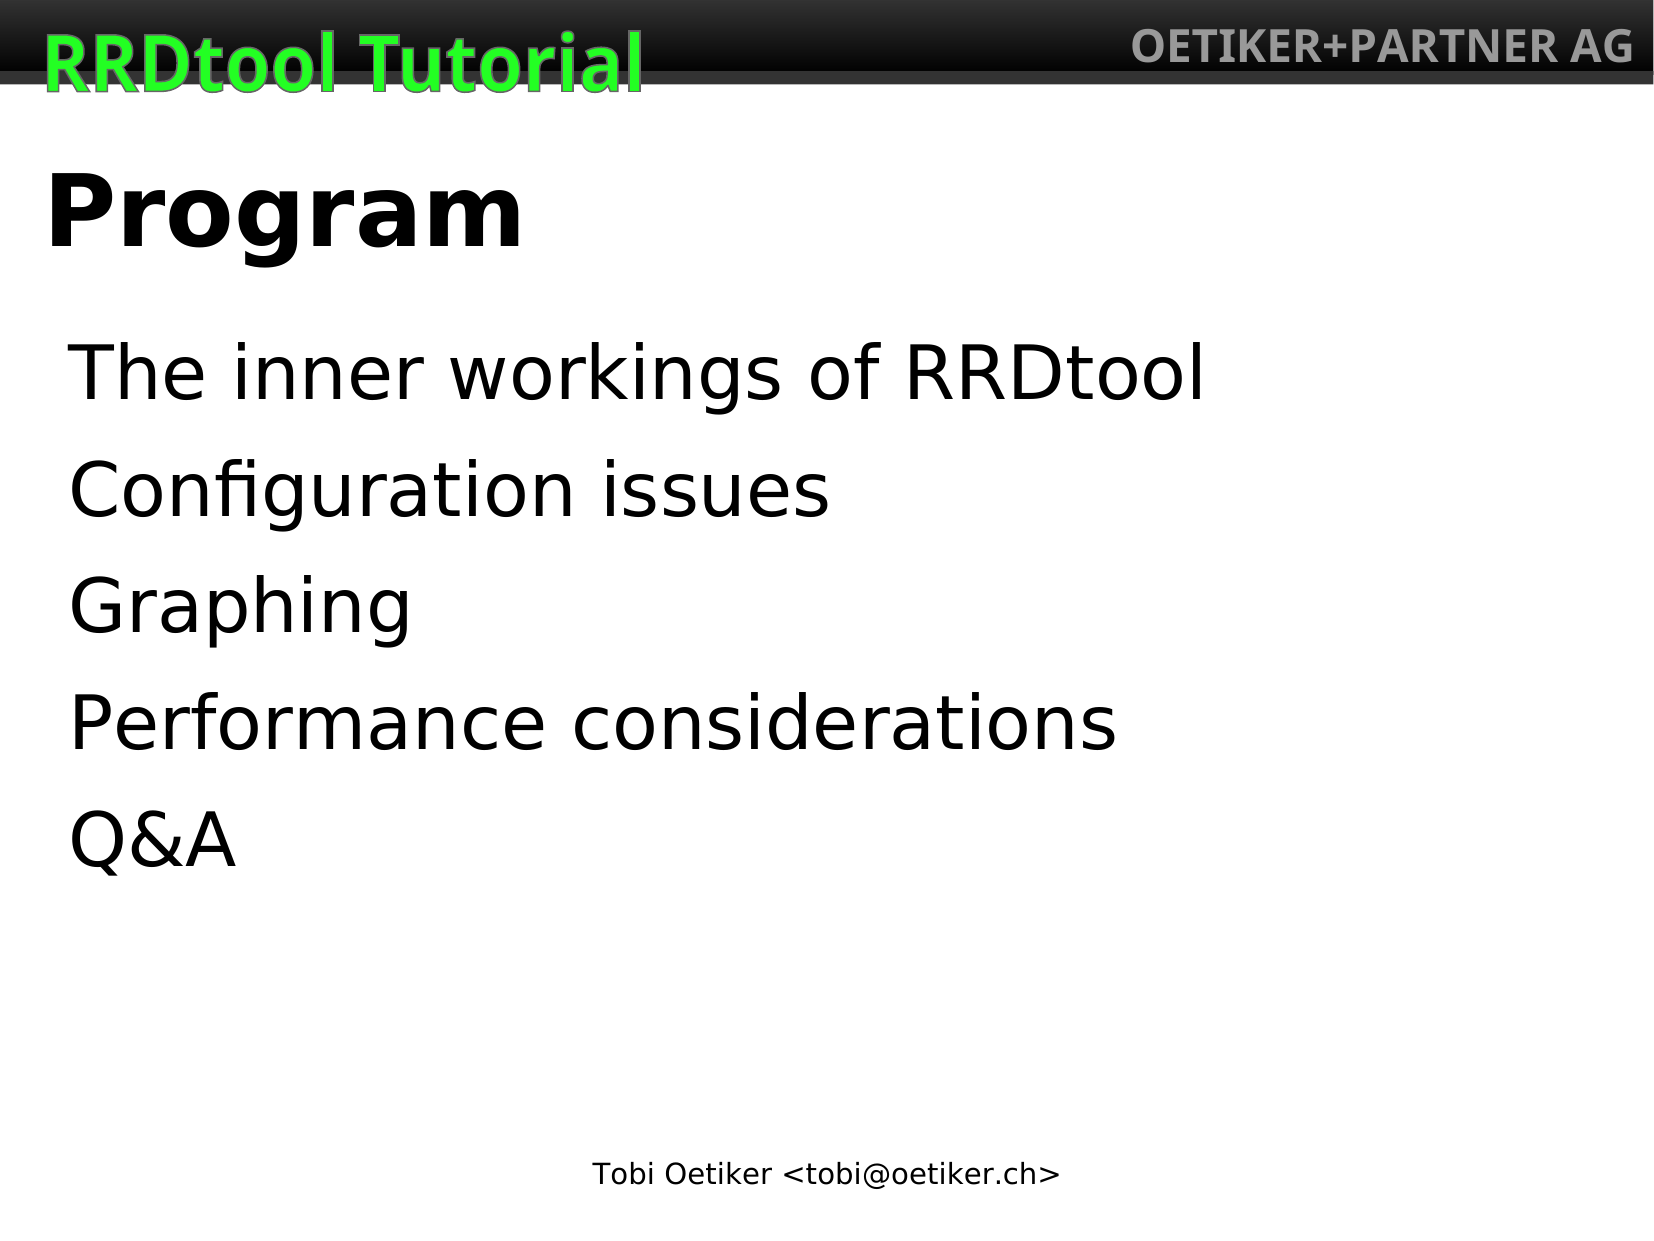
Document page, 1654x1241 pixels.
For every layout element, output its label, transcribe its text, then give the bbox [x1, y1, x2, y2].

list The inner workings of RRDtool Configuration issues Graphing Performance considerations Q&A [50, 329, 1571, 987]
title Program [43, 137, 1582, 287]
